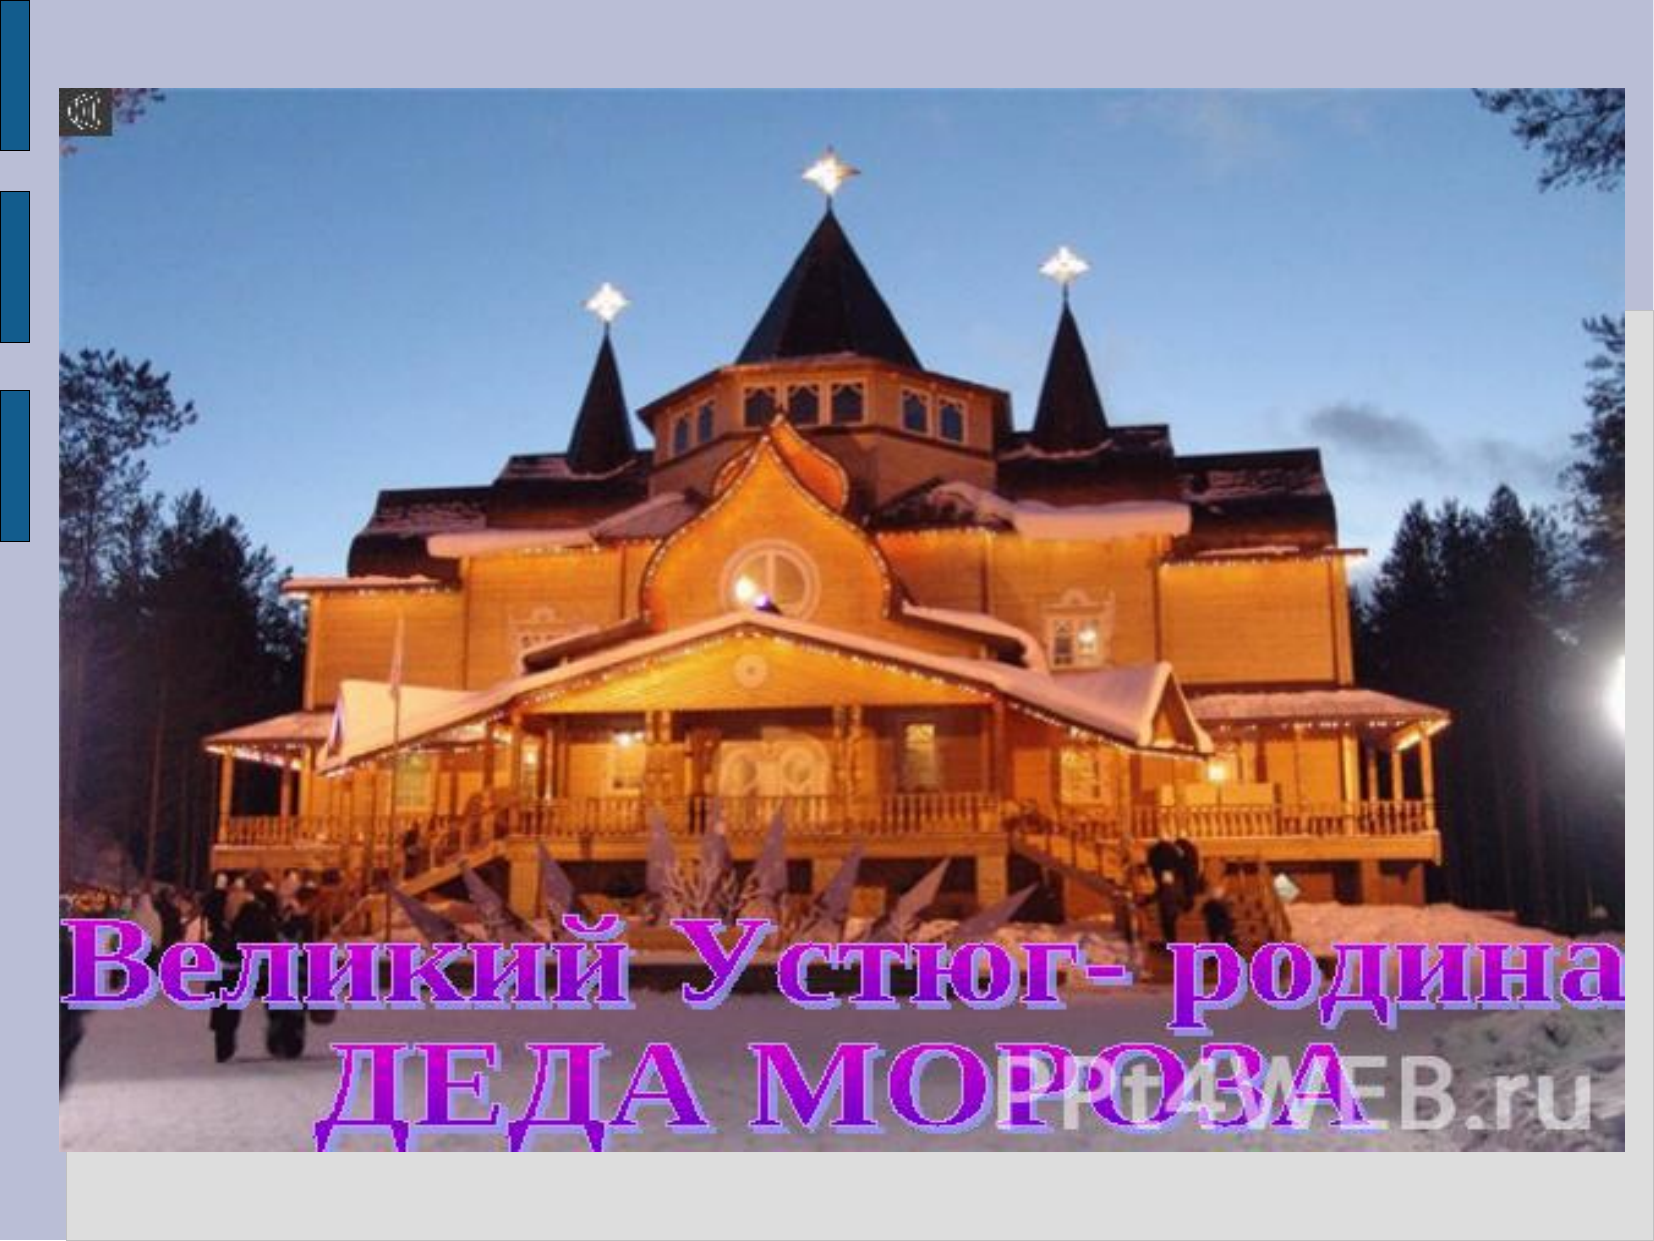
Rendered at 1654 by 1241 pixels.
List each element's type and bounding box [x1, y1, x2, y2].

picture [59, 88, 1625, 1152]
